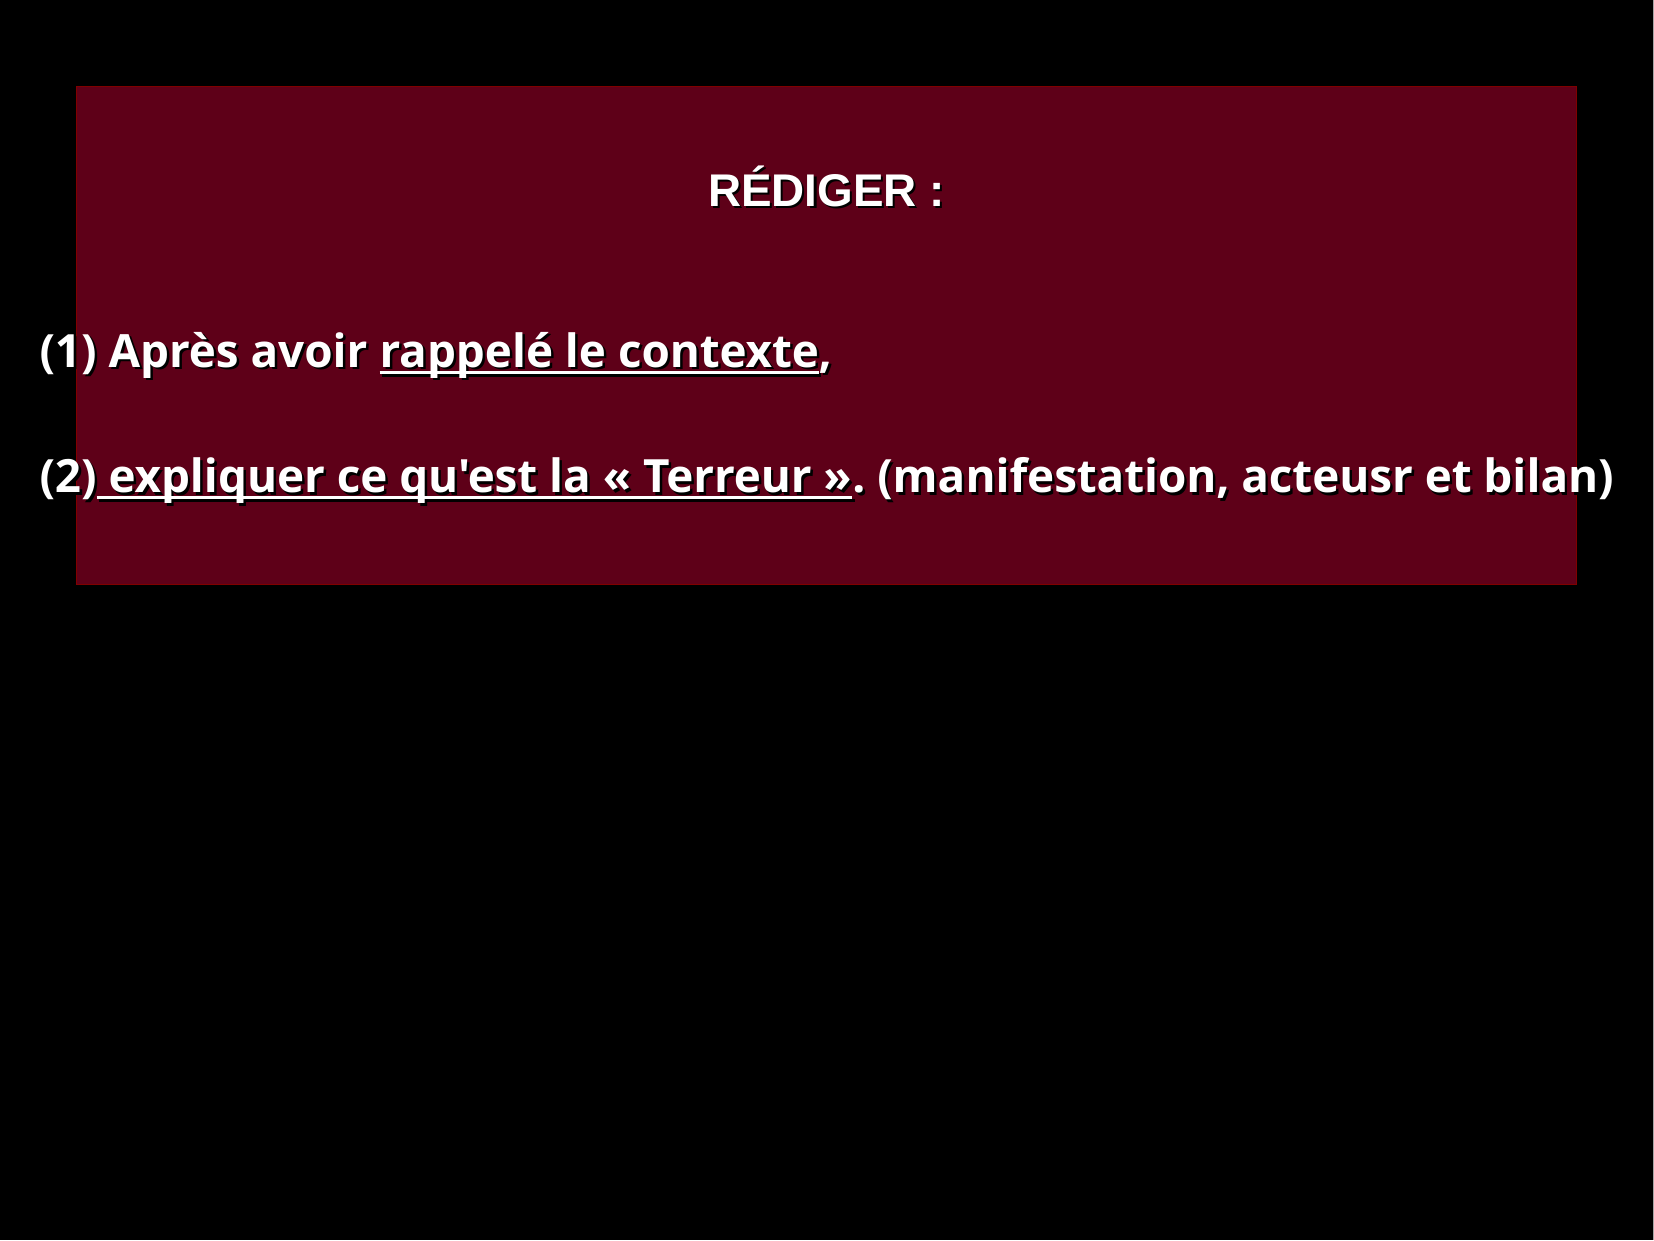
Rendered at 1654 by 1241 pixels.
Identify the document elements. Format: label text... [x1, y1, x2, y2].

text_box RÉDIGER : (1) Après avoir rappelé le contexte, (2) expliquer ce qu'est la « Terreur ». (manifestation, acteusr et bilan) [76, 86, 1577, 585]
